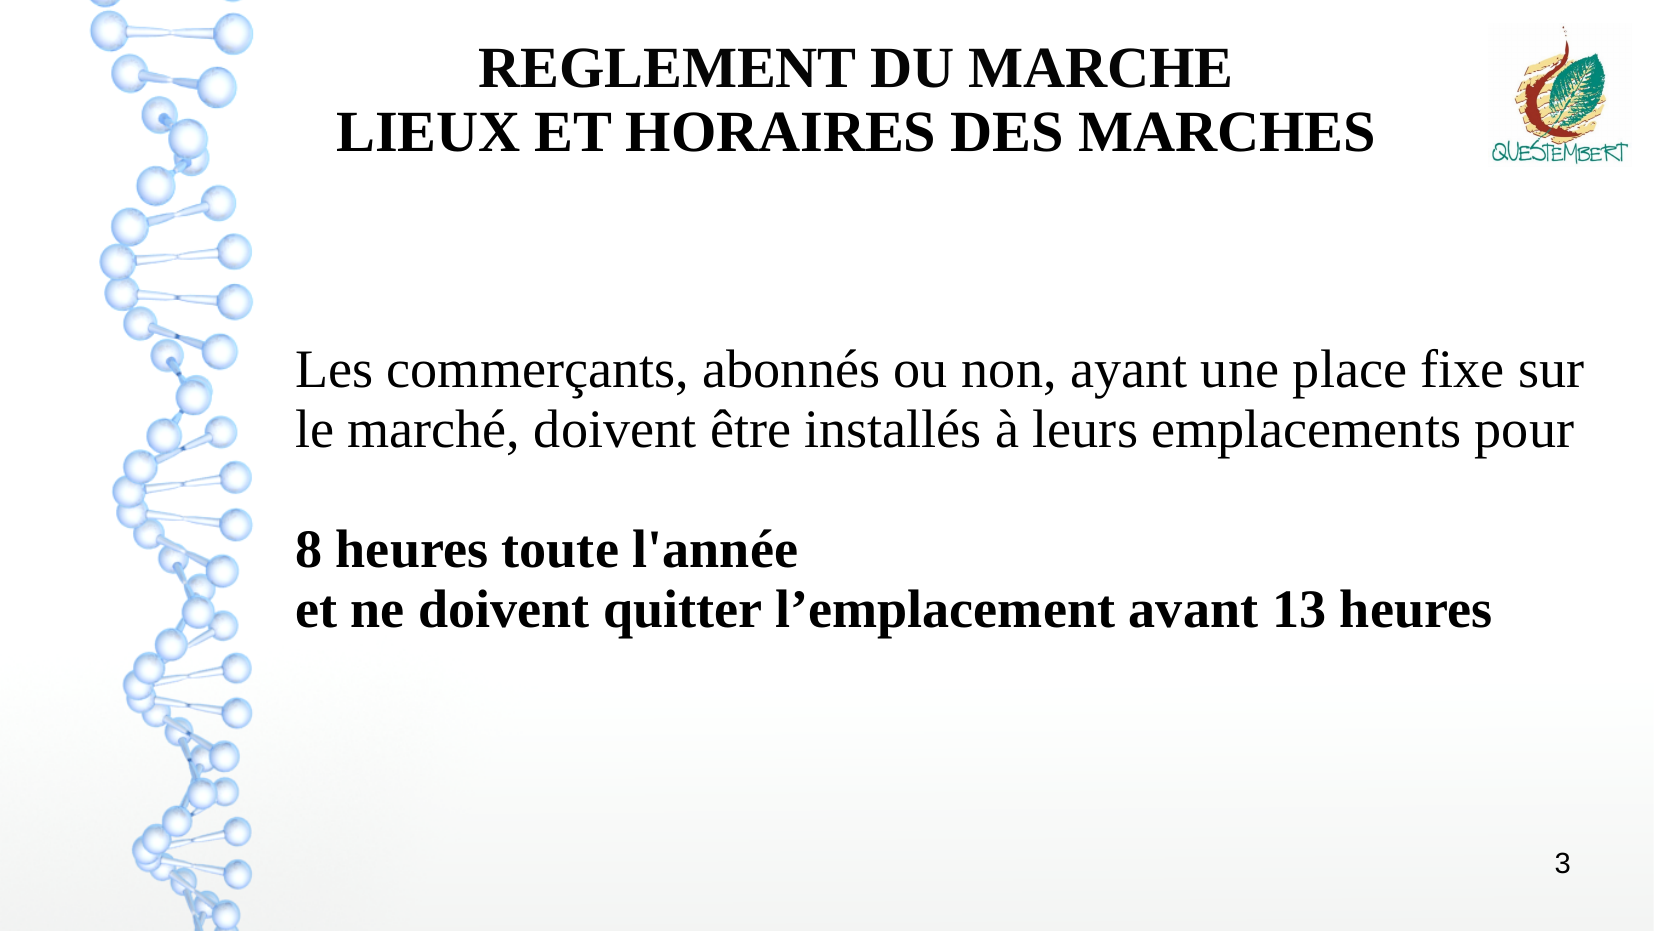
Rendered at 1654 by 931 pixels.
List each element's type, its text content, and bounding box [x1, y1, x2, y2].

subtitle Les commerçants, abonnés ou non, ayant une place fixe sur le marché, doivent être installés à leurs emplacements pour 8 heures toute l'année et ne doivent quitter l’emplacement avant 13 heures [295, 318, 1595, 721]
title REGLEMENT DU MARCHE LIEUX ET HORAIRES DES MARCHES [248, 33, 1465, 242]
picture [0, 0, 1654, 931]
